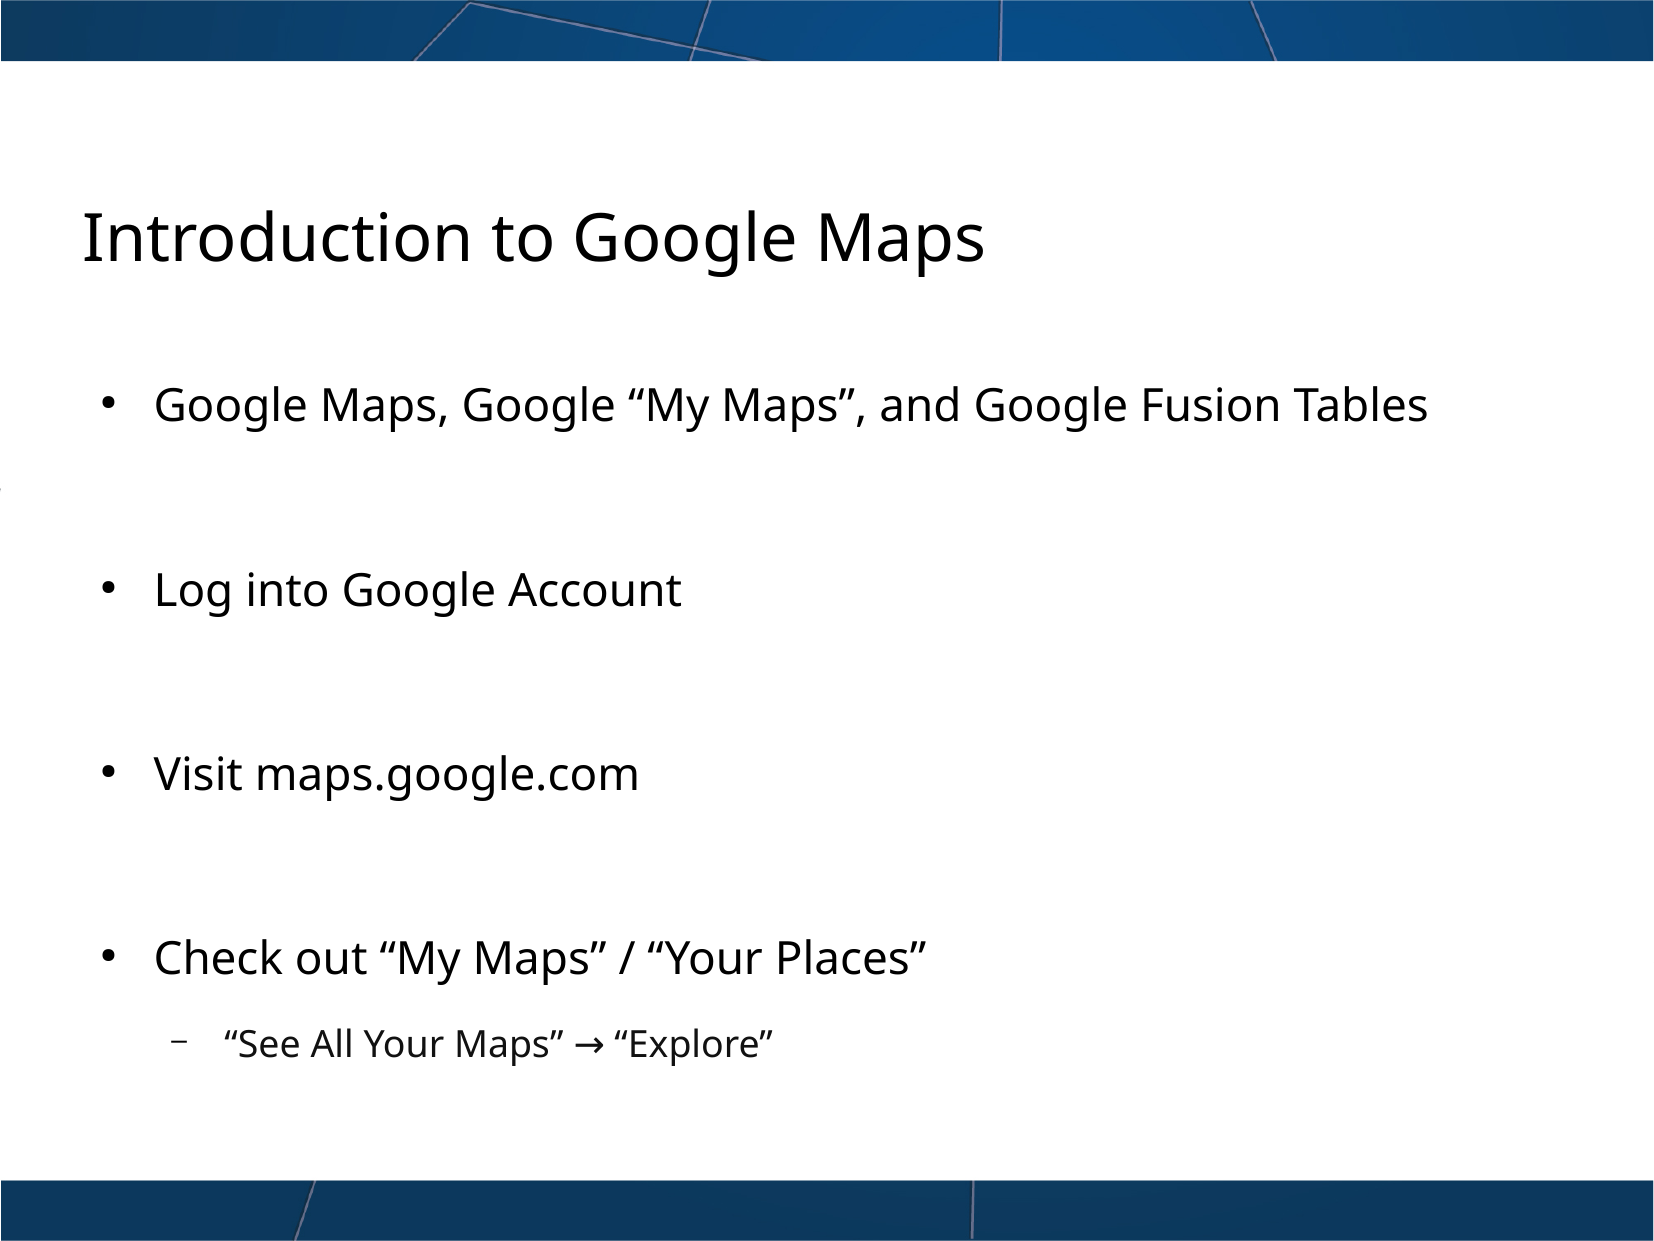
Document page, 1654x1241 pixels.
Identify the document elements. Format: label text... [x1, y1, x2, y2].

title Introduction to Google Maps [82, 132, 1571, 340]
picture [0, 0, 1654, 1241]
list Google Maps, Google “My Maps”, and Google Fusion Tables Log into Google Account Visit maps.google.com Check out “My Maps” / “Your Places” “See All Your Maps” → “Explore” [82, 372, 1571, 1093]
